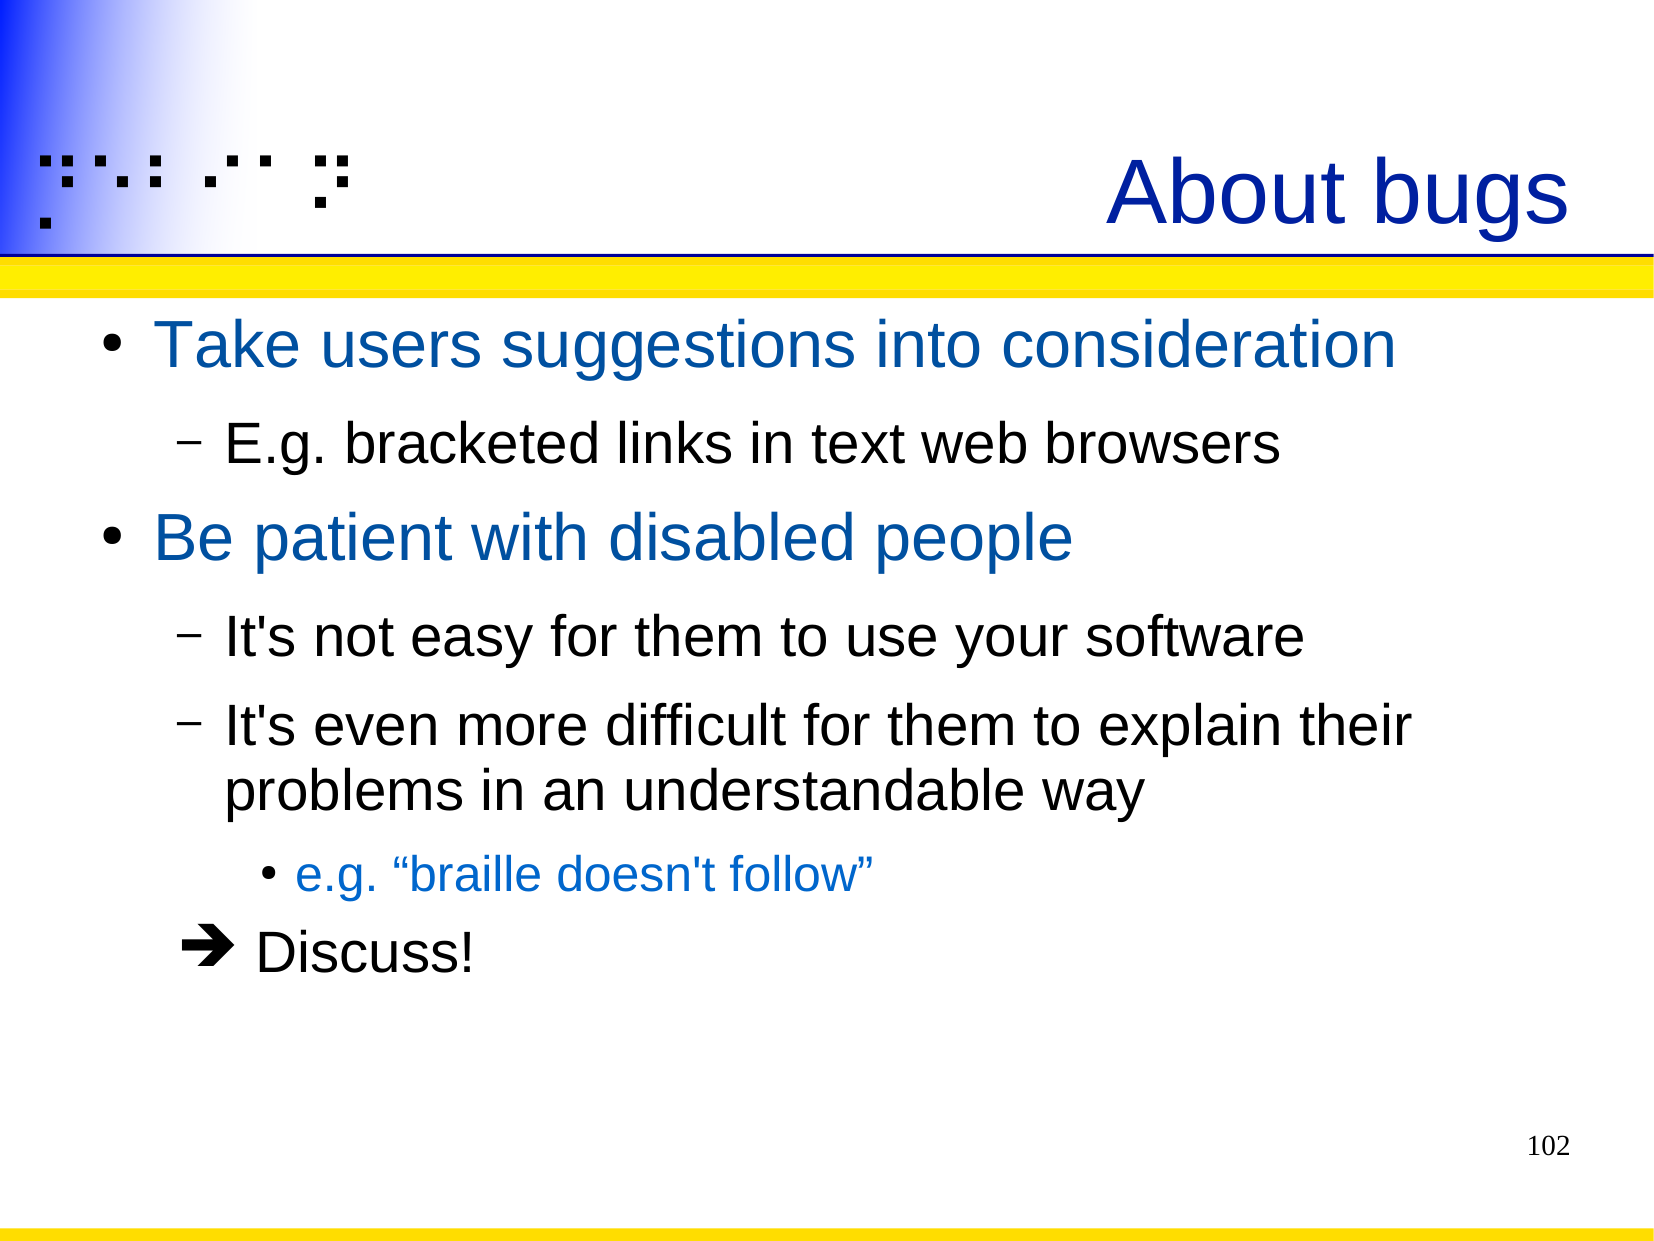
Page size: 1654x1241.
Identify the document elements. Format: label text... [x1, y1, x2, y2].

list Take users suggestions into consideration E.g. bracketed links in text web browsers Be patient with disabled people It's not easy for them to use your software It's even more difficult for them to explain their problems in an understandable way e.g. “braille doesn't follow” Discuss! [82, 307, 1571, 1111]
title About bugs [372, 134, 1571, 250]
